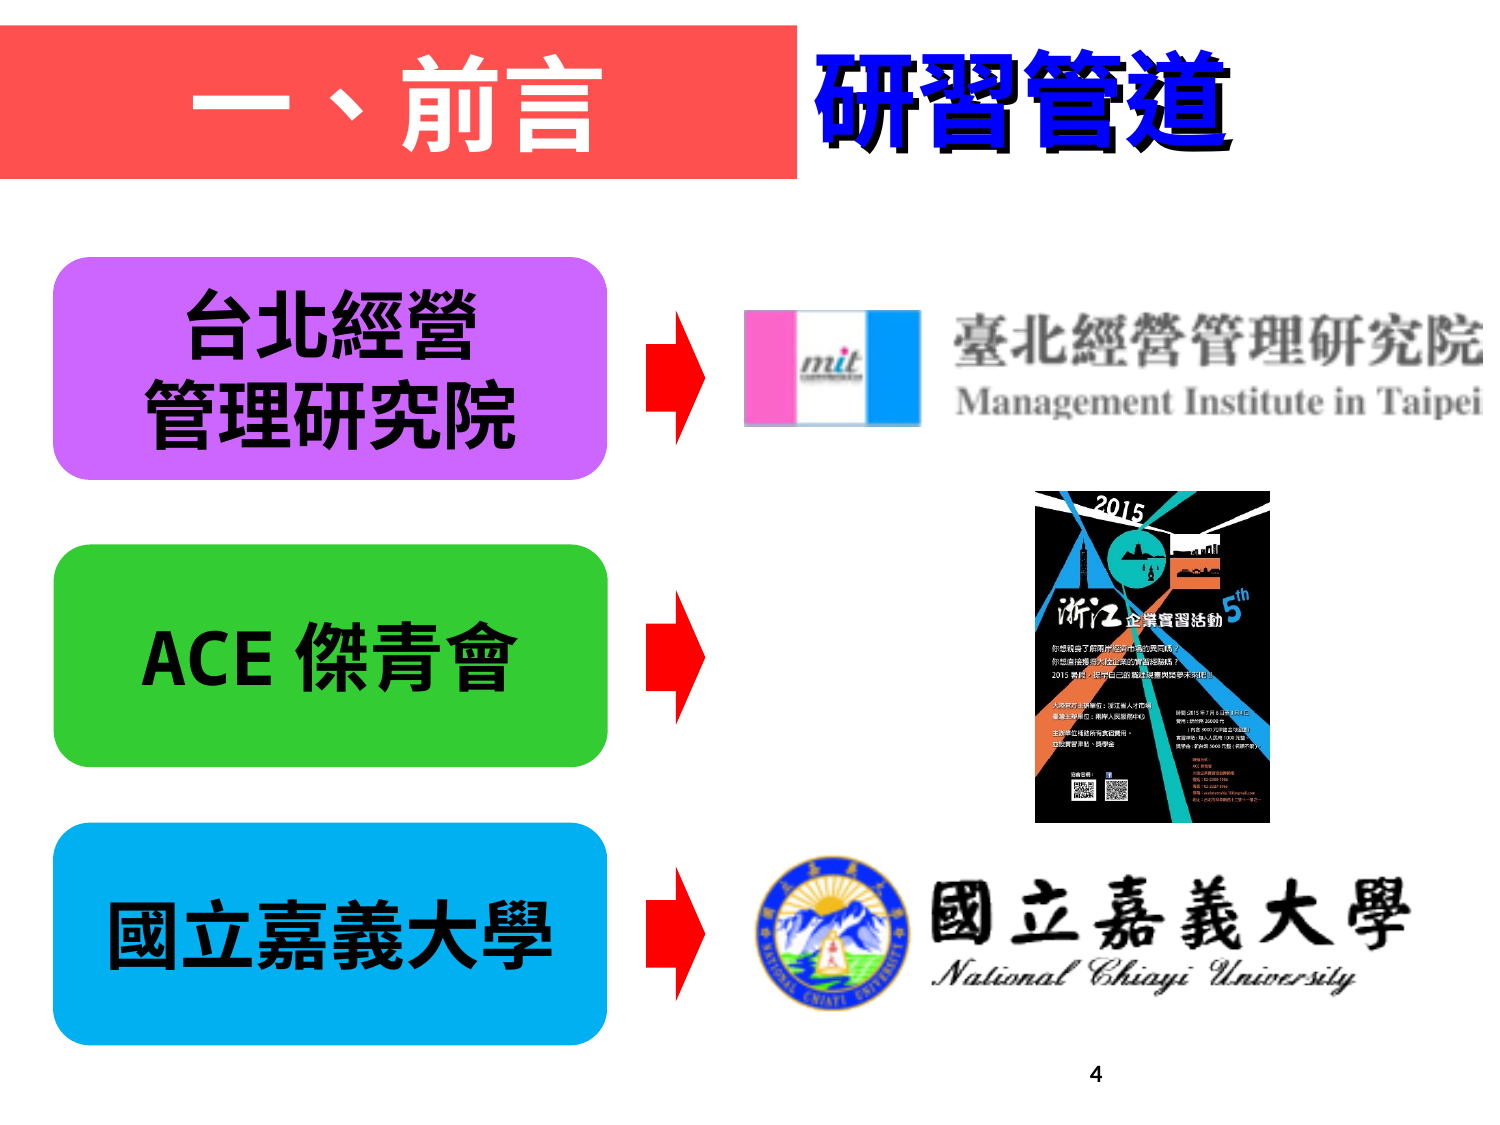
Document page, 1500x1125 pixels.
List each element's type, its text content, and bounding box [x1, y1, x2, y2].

text_box [646, 866, 706, 1002]
text_box 台北經營 管理研究院 [53, 257, 608, 480]
text_box 國立嘉義大學 [53, 822, 608, 1046]
text_box [646, 310, 706, 446]
text_box 研習管道 [797, 27, 1500, 167]
text_box [646, 589, 706, 726]
text_box 4 [1074, 1042, 1426, 1103]
picture [1035, 491, 1270, 823]
picture [744, 310, 1483, 427]
picture [750, 851, 1500, 1017]
text_box 一、前言 [0, 25, 798, 179]
text_box ACE傑青會 [53, 544, 608, 768]
